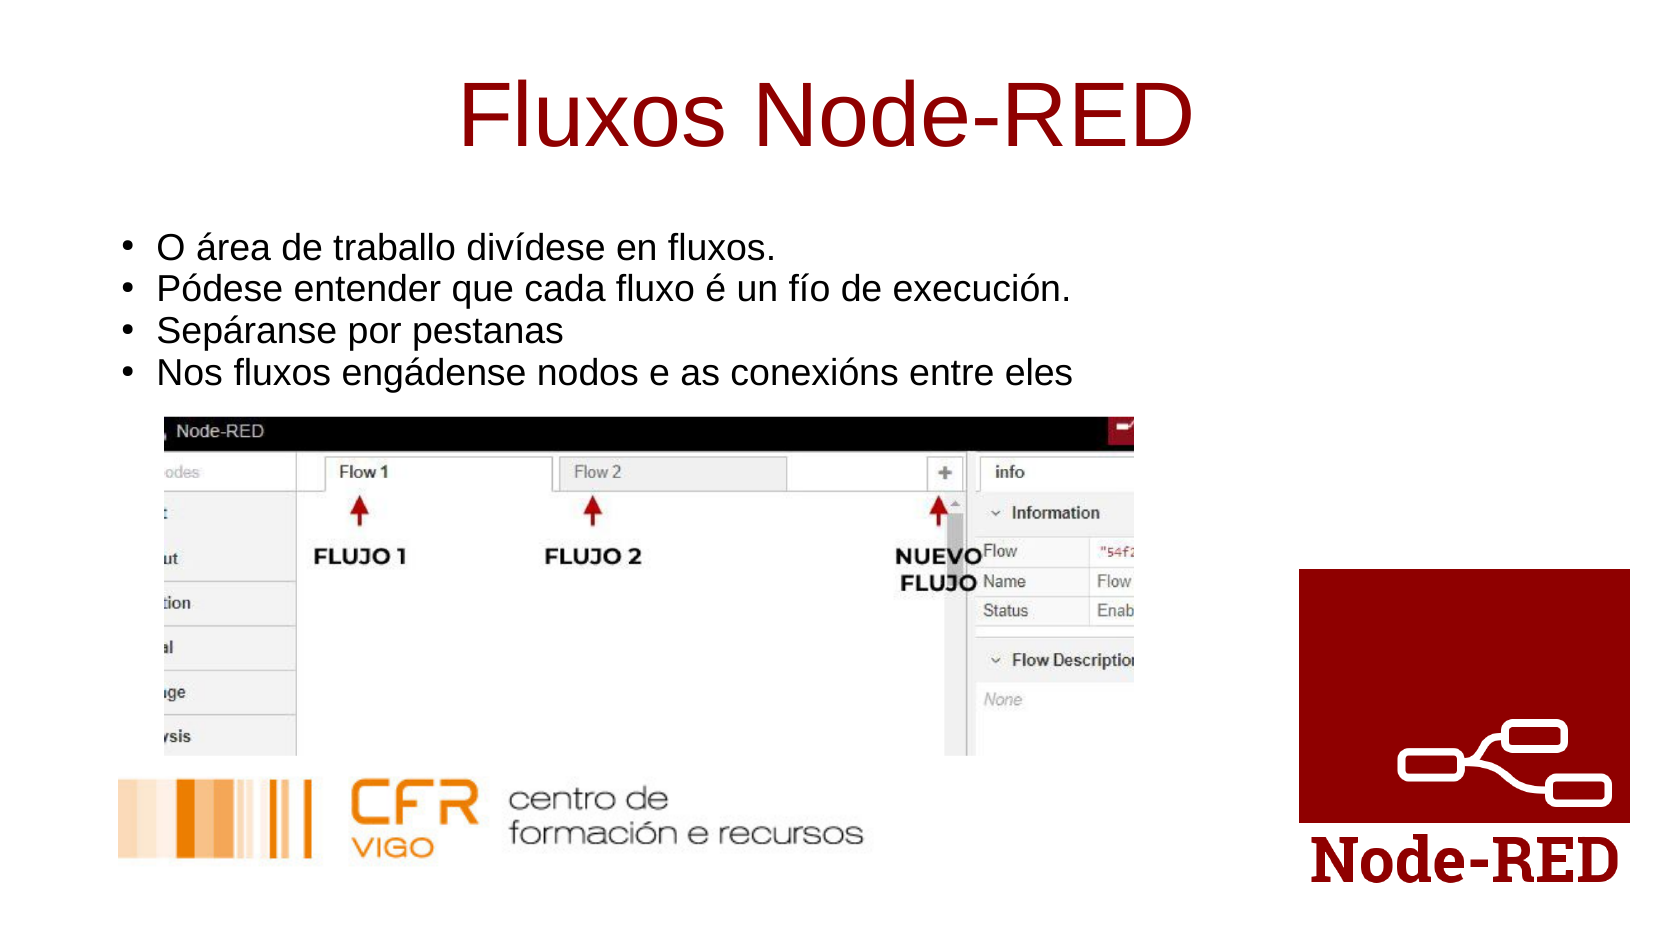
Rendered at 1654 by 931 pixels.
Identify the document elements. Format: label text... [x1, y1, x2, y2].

picture [1299, 569, 1630, 900]
title Fluxos Node-RED [82, 37, 1571, 193]
text_box O área de traballo divídese en fluxos. Pódese entender que cada fluxo é un fío de execución. Sepáranse por pestanas Nos fluxos engádense nodos e as conexións entre eles [106, 218, 1300, 414]
picture [118, 414, 1134, 886]
